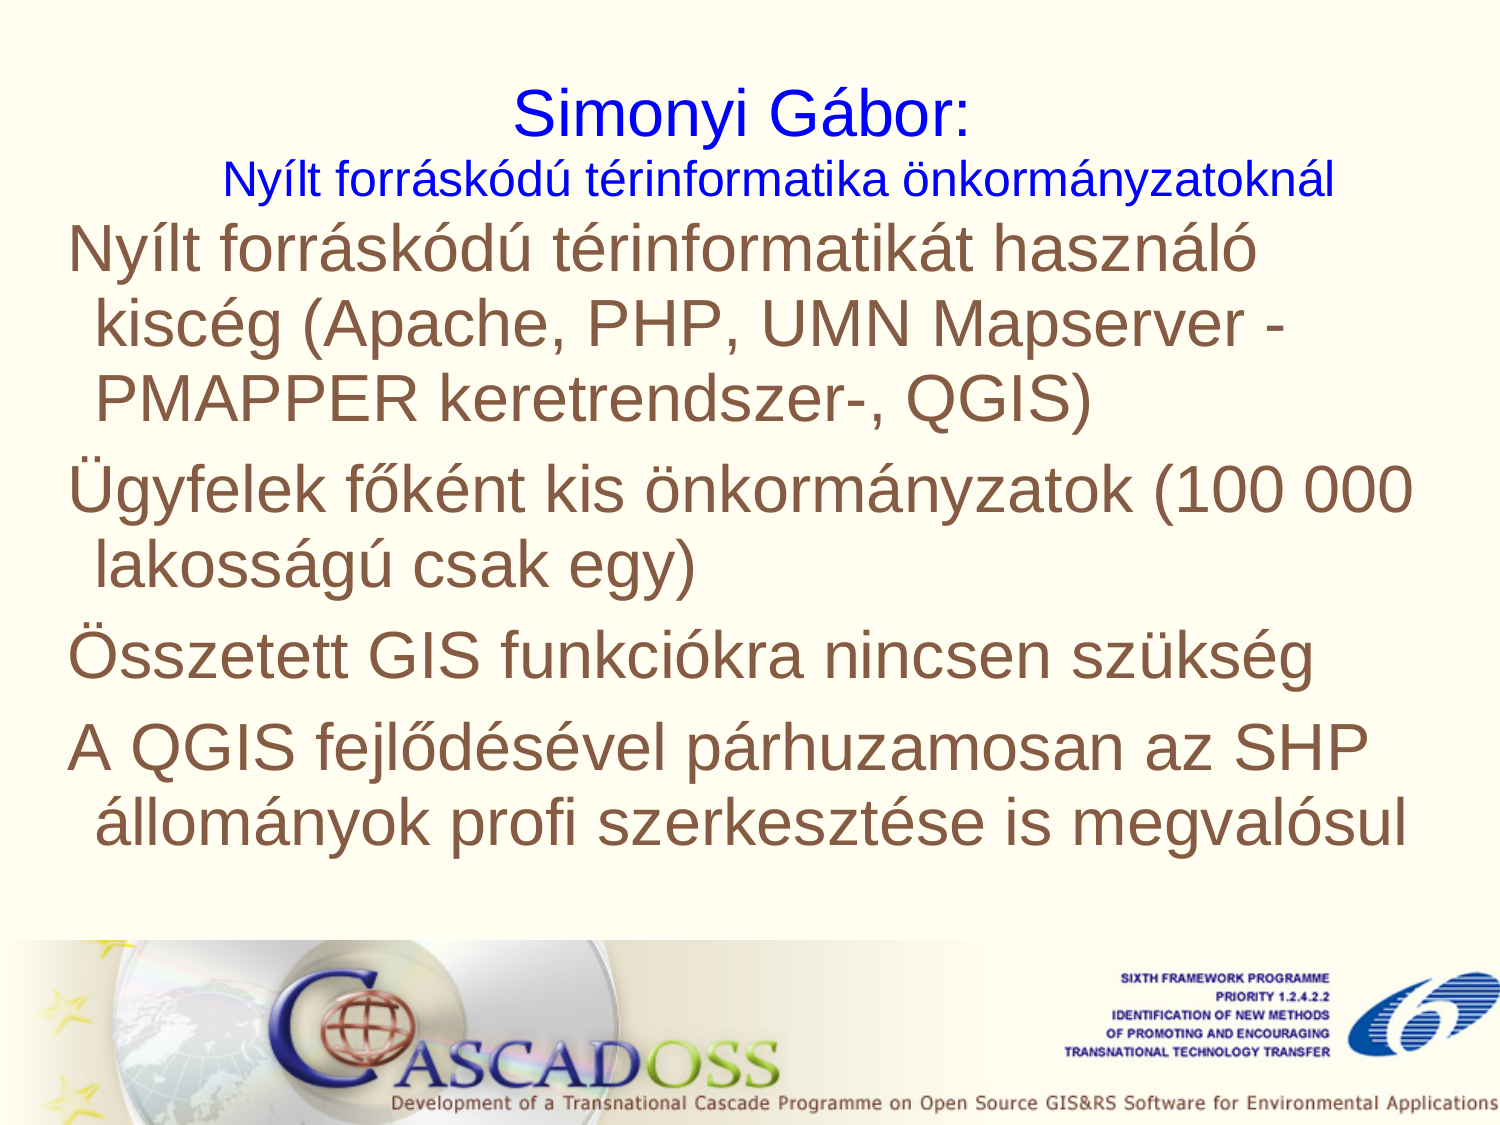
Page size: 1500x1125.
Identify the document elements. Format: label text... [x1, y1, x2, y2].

picture [0, 940, 1500, 1125]
title Simonyi Gábor: Nyílt forráskódú térinformatika önkormányzatoknál [67, 55, 1418, 211]
subtitle Nyílt forráskódú térinformatikát használó kiscég (Apache, PHP, UMN Mapserver -PMAPPER keretrendszer-, QGIS) Ügyfelek főként kis önkormányzatok (100 000 lakosságú csak egy) Összetett GIS funkciókra nincsen szükség A QGIS fejlődésével párhuzamosan az SHP állományok profi szerkesztése is megvalósul [67, 211, 1418, 951]
